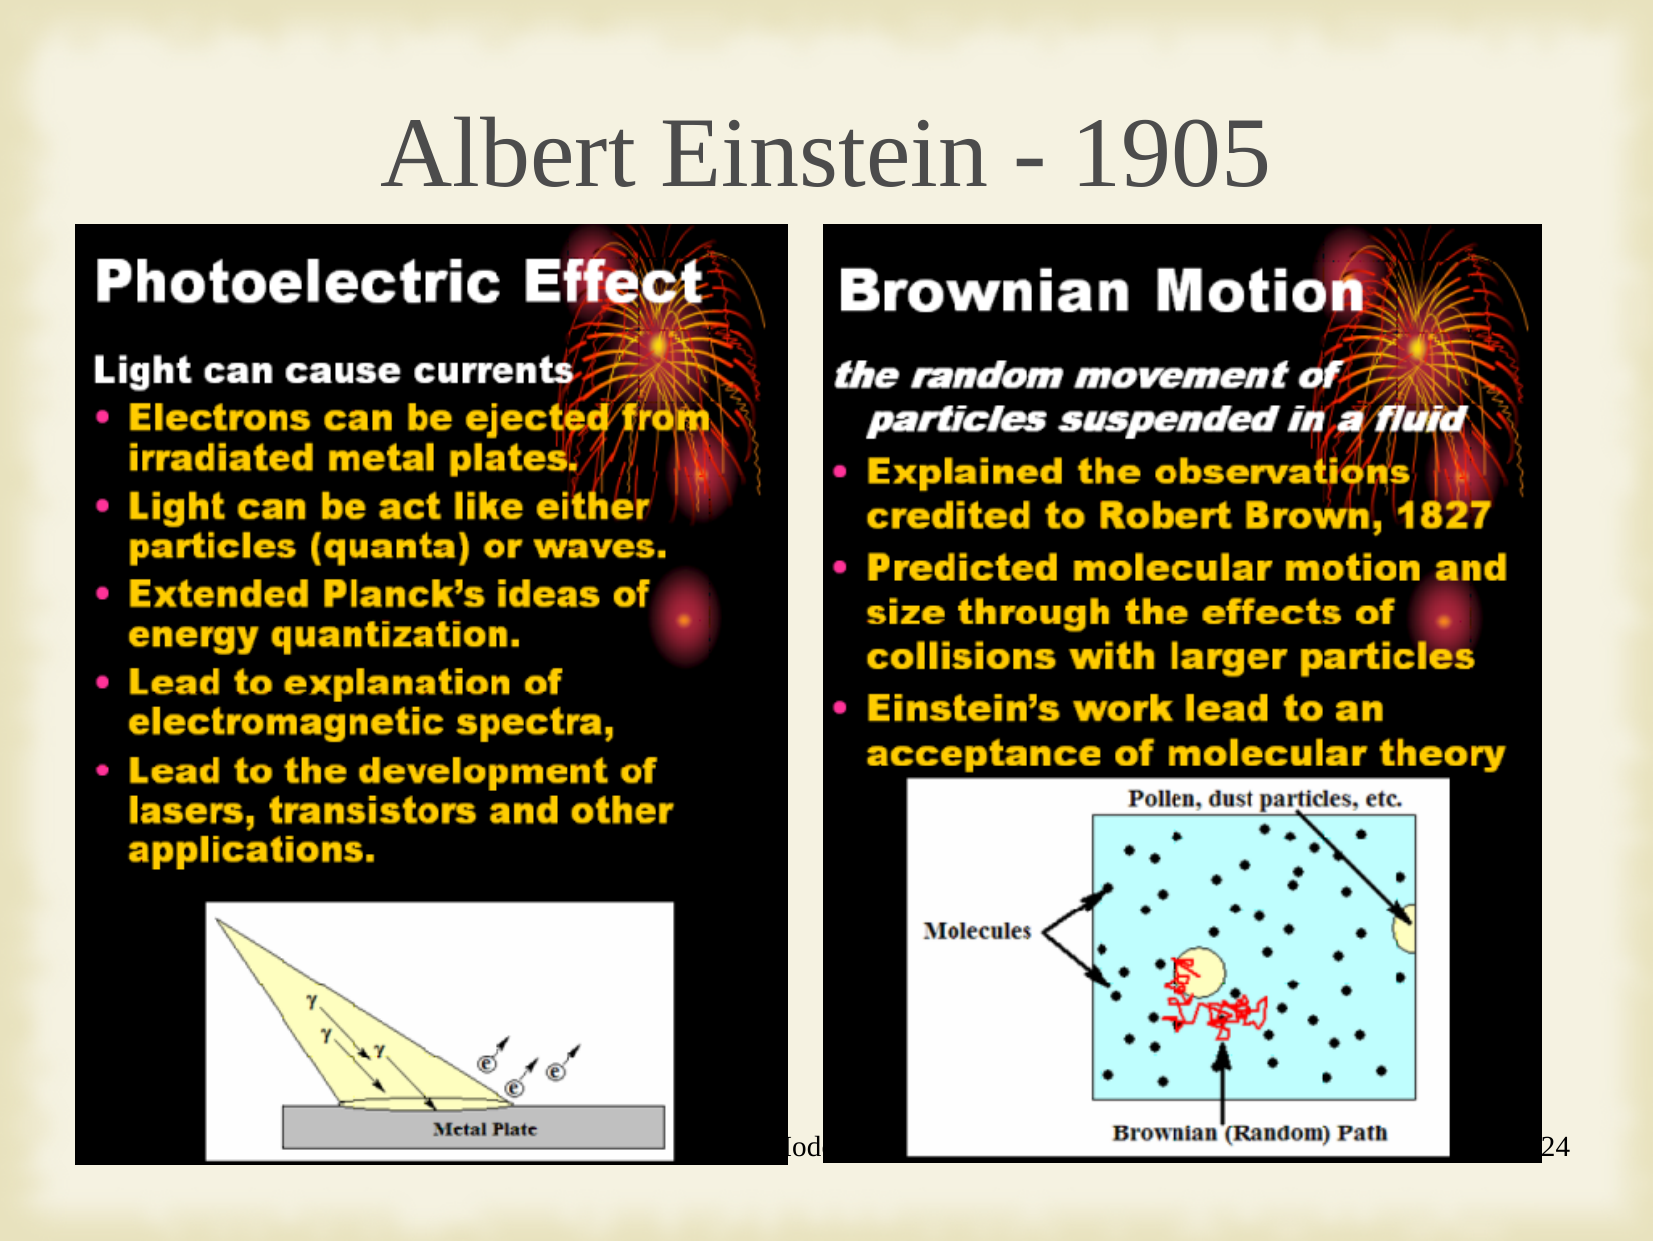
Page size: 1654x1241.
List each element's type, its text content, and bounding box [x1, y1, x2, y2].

picture [0, 0, 1653, 1241]
title Albert Einstein - 1905 [82, 56, 1571, 250]
